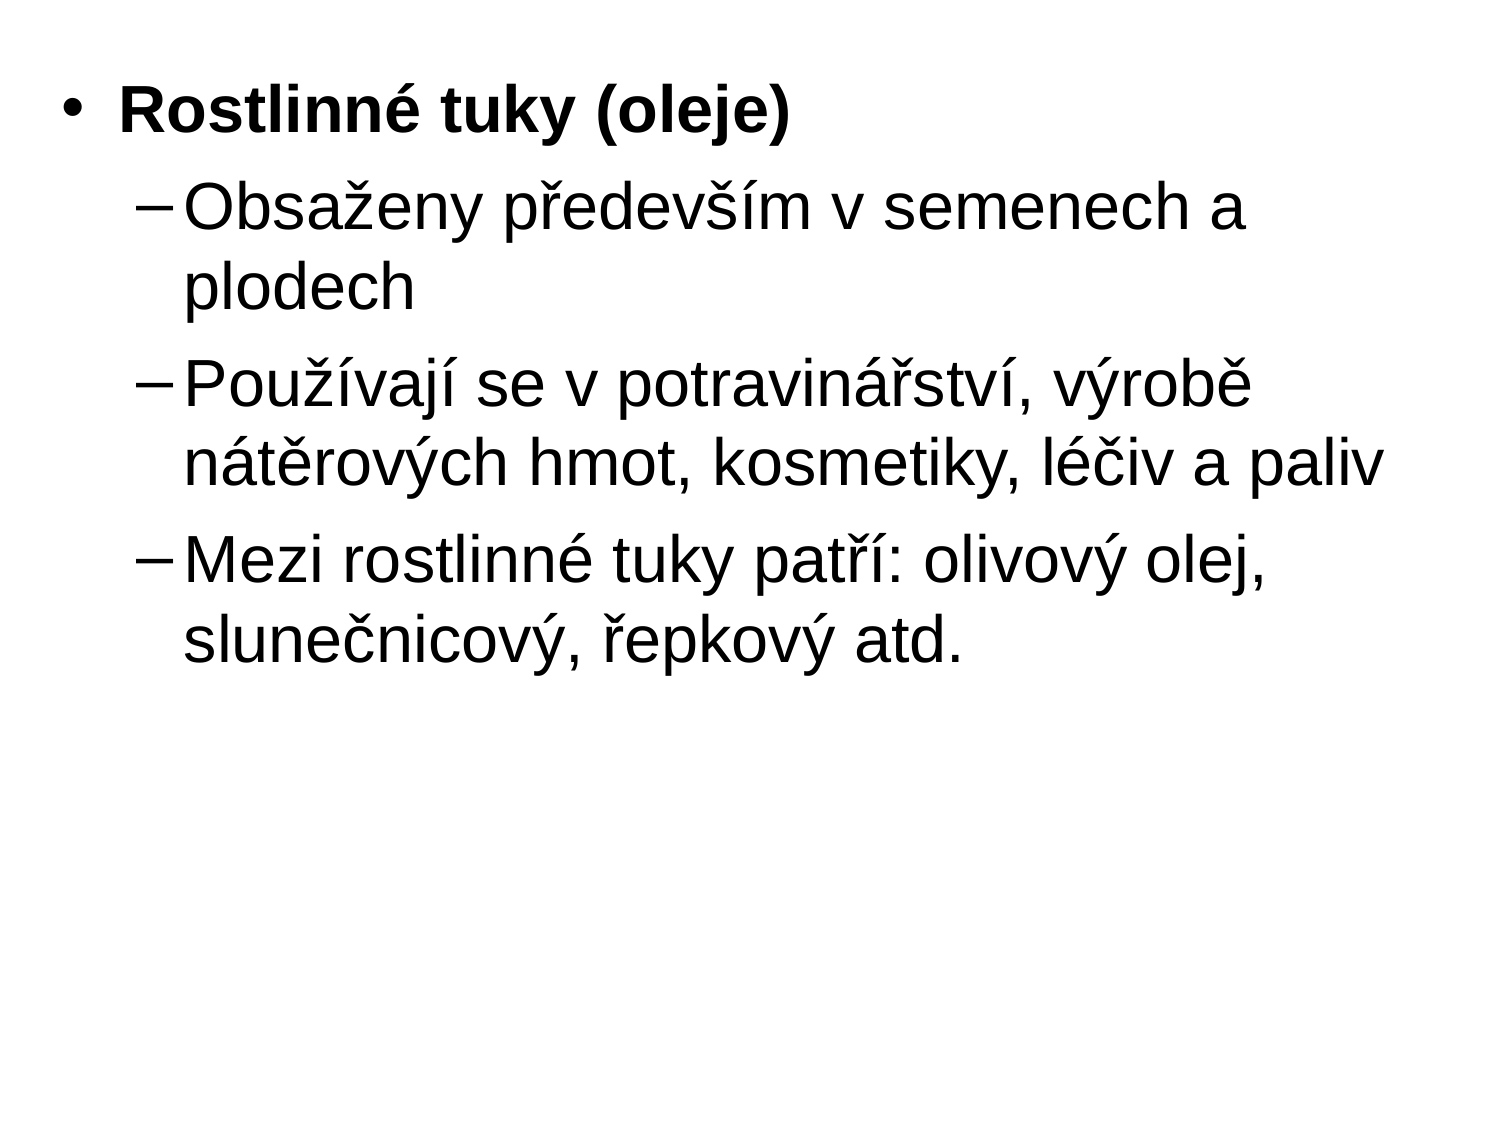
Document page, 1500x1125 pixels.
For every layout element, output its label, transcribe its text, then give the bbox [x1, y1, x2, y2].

list Rostlinné tuky (oleje) Obsaženy především v semenech a plodech Používají se v potravinářství, výrobě nátěrových hmot, kosmetiky, léčiv a paliv Mezi rostlinné tuky patří: olivový olej, slunečnicový, řepkový atd. [46, 58, 1465, 1010]
